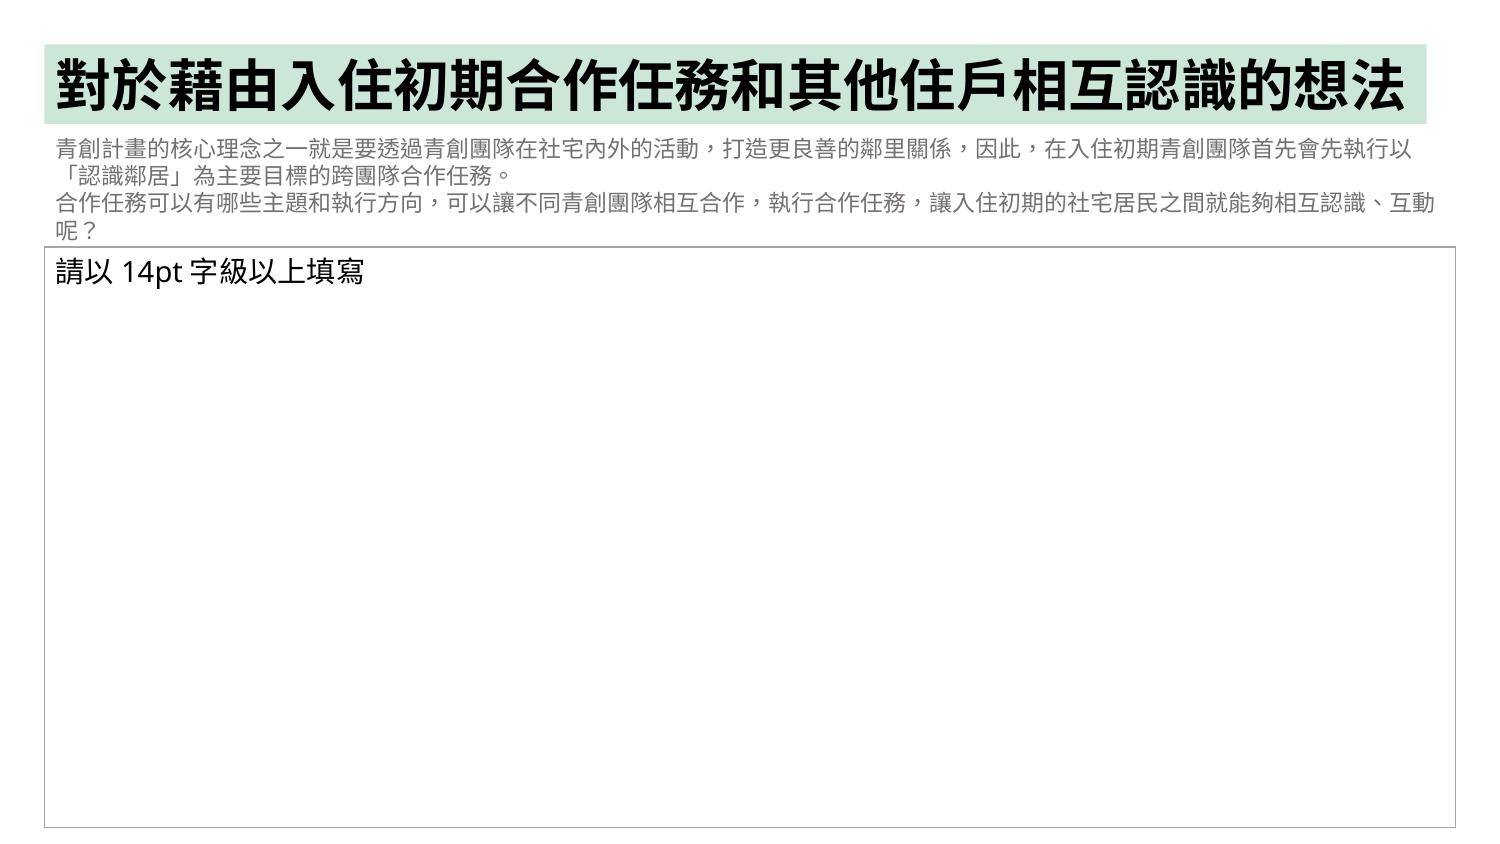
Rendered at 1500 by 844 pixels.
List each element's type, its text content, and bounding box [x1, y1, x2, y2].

text_box 青創計畫的核心理念之一就是要透過青創團隊在社宅內外的活動，打造更良善的鄰里關係，因此，在入住初期青創團隊首先會先執行以「認識鄰居」為主要目標的跨團隊合作任務。 合作任務可以有哪些主題和執行方向，可以讓不同青創團隊相互合作，執行合作任務，讓入住初期的社宅居民之間就能夠相互認識、互動呢？ [44, 128, 1462, 251]
text_box 請以14pt字級以上填寫 [44, 251, 1456, 828]
text_box 對於藉由入住初期合作任務和其他住戶相互認識的想法 [44, 44, 1427, 124]
